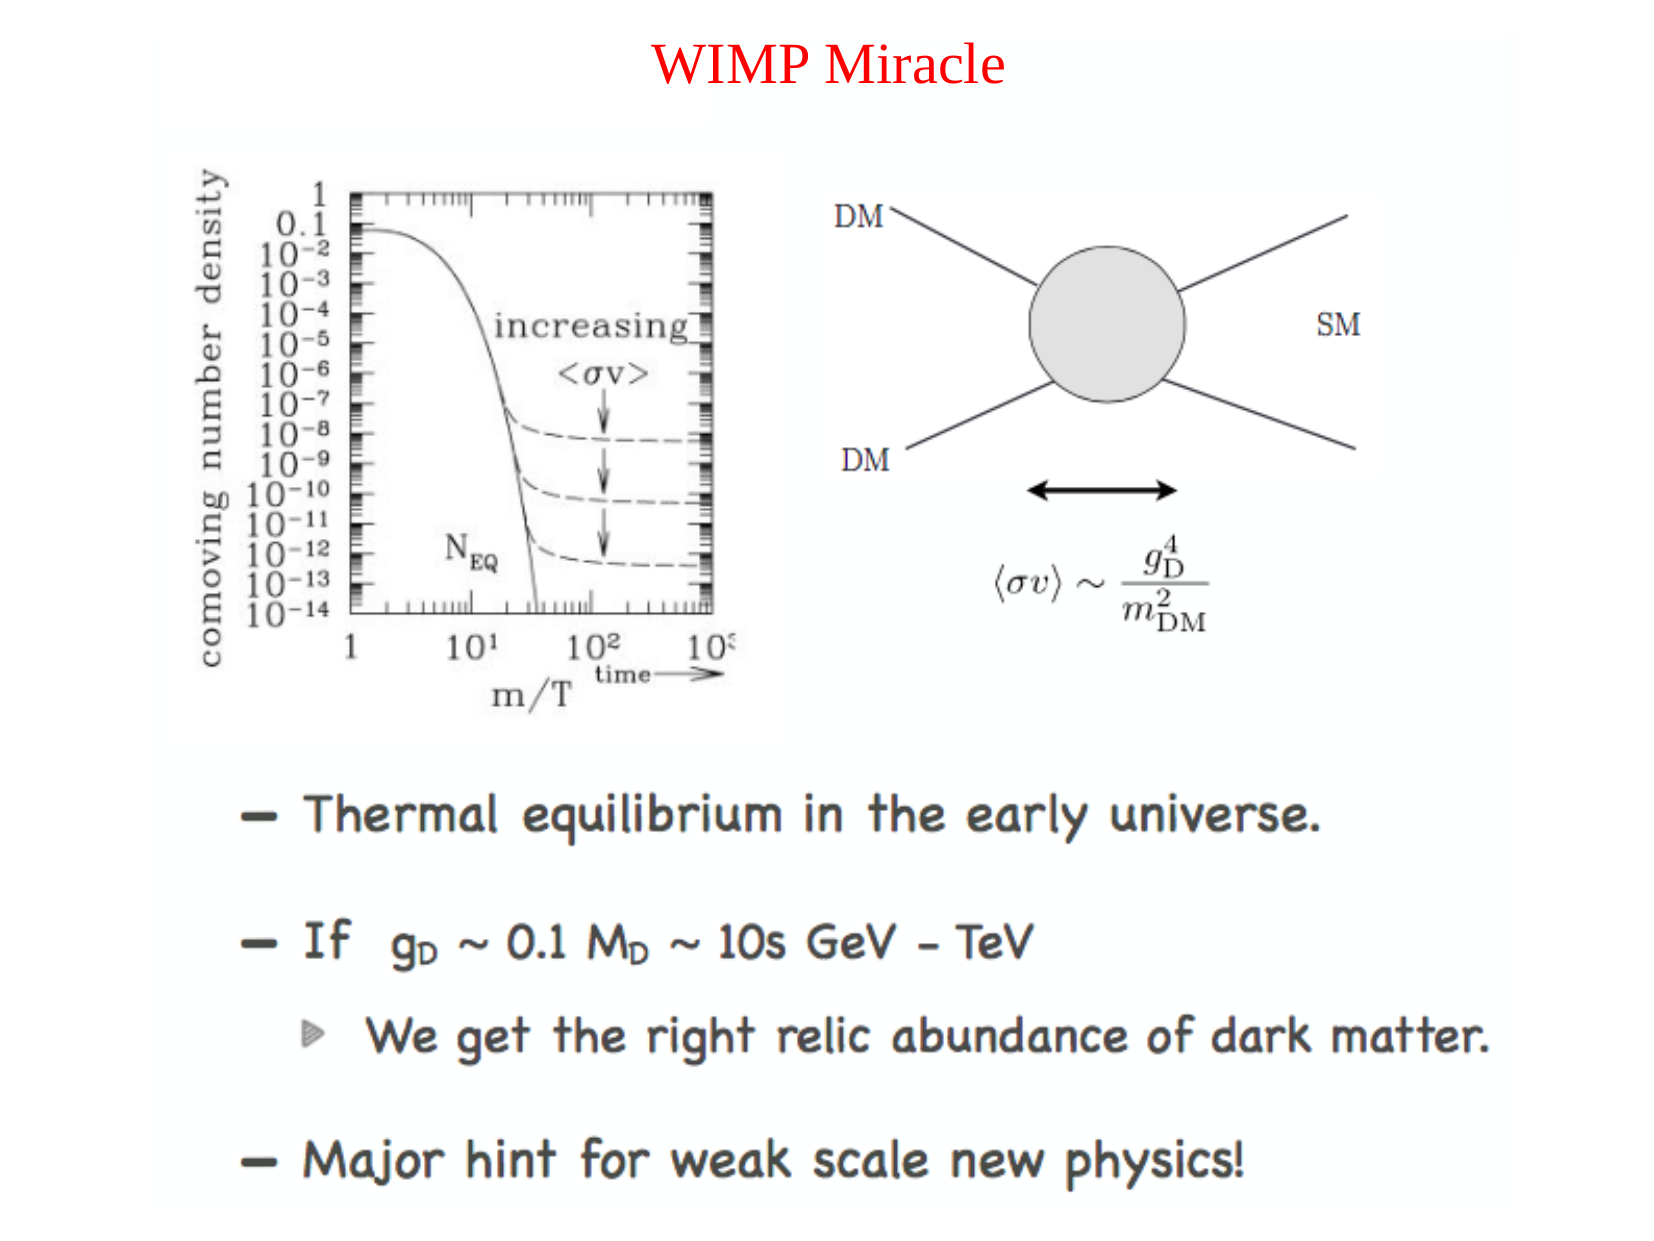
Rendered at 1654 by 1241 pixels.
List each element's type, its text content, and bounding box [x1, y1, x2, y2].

picture [148, 120, 1519, 1214]
title WIMP Miracle [122, 6, 1535, 120]
